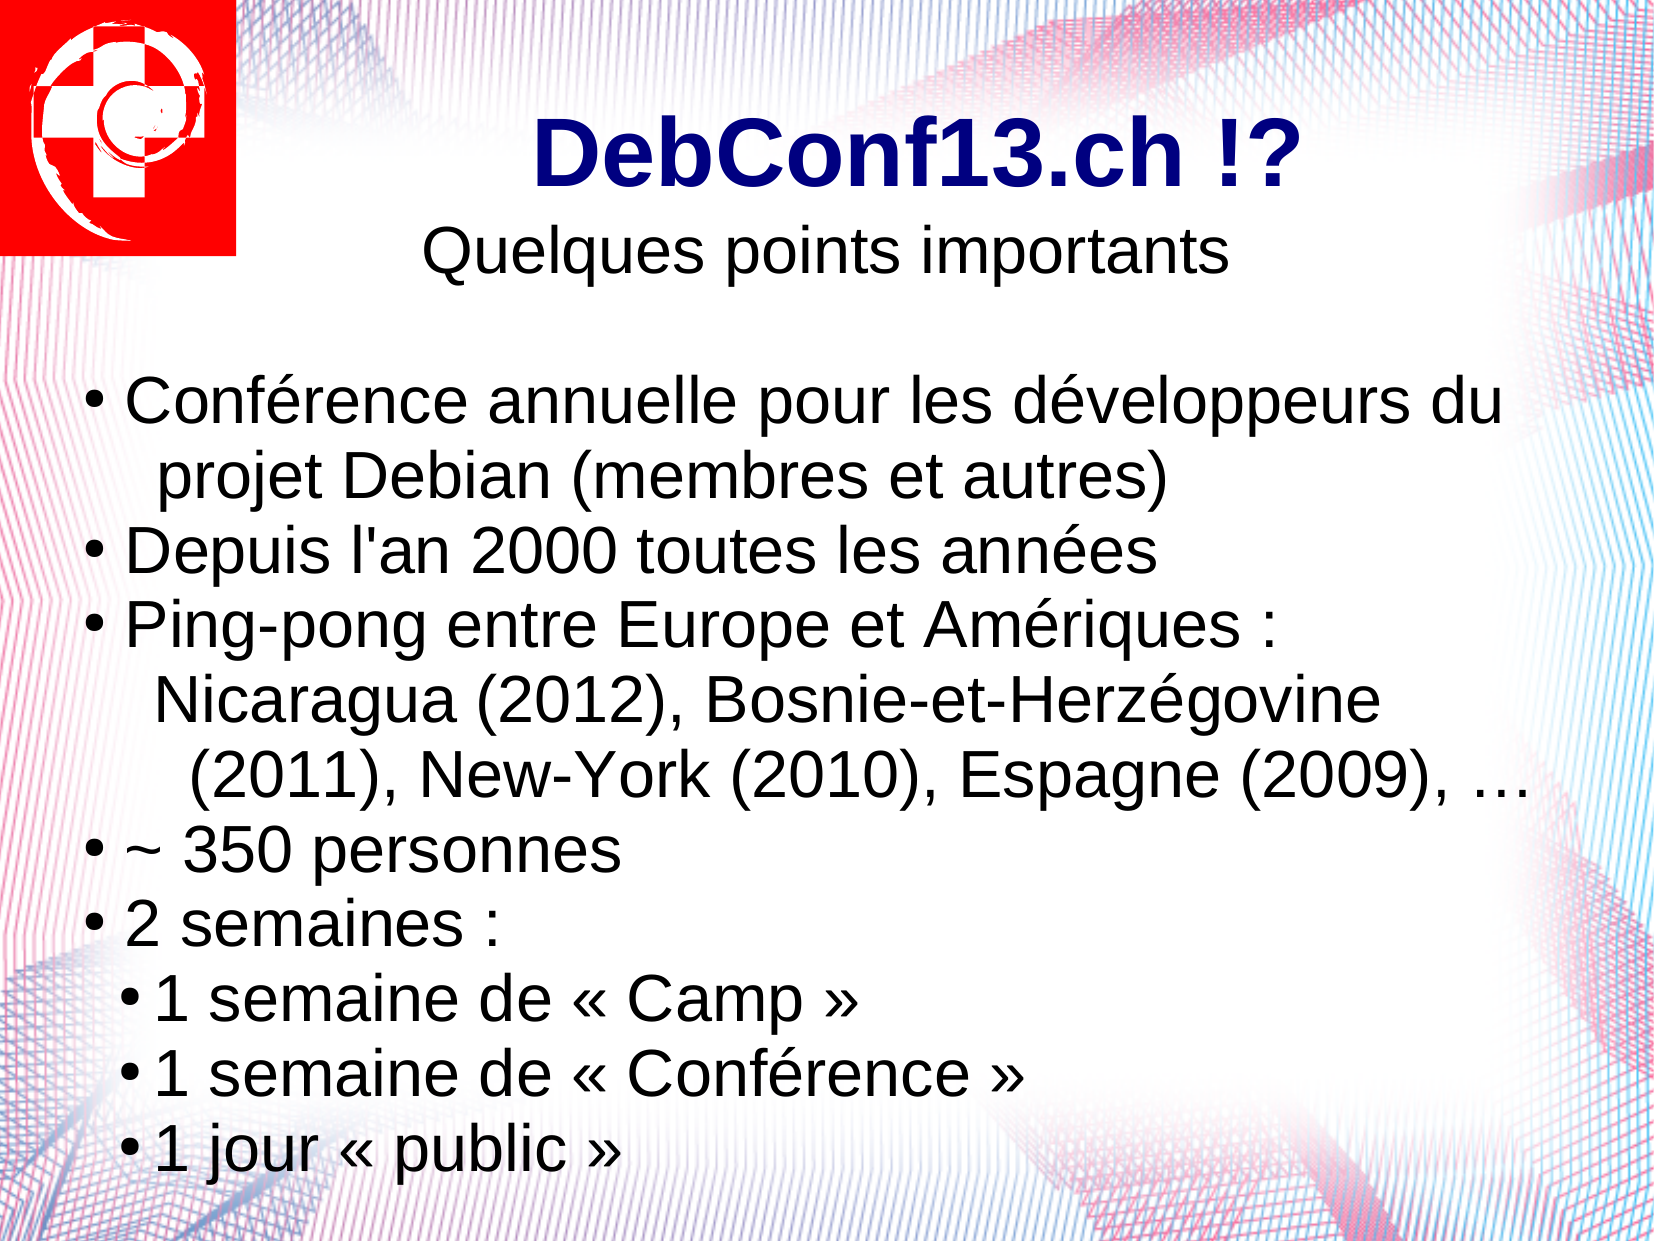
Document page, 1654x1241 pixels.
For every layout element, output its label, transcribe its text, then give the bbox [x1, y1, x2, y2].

picture [0, 0, 1654, 1241]
title DebConf13.ch !? [265, 49, 1571, 213]
subtitle Quelques points importants Conférence annuelle pour les développeurs du projet Debian (membres et autres) Depuis l'an 2000 toutes les années Ping-pong entre Europe et Amériques : Nicaragua (2012), Bosnie-et-Herzégovine (2011), New-York (2010), Espagne (2009), … ~ 350 personnes 2 semaines : 1 semaine de « Camp » 1 semaine de « Conférence » 1 jour « public » [82, 213, 1571, 1186]
